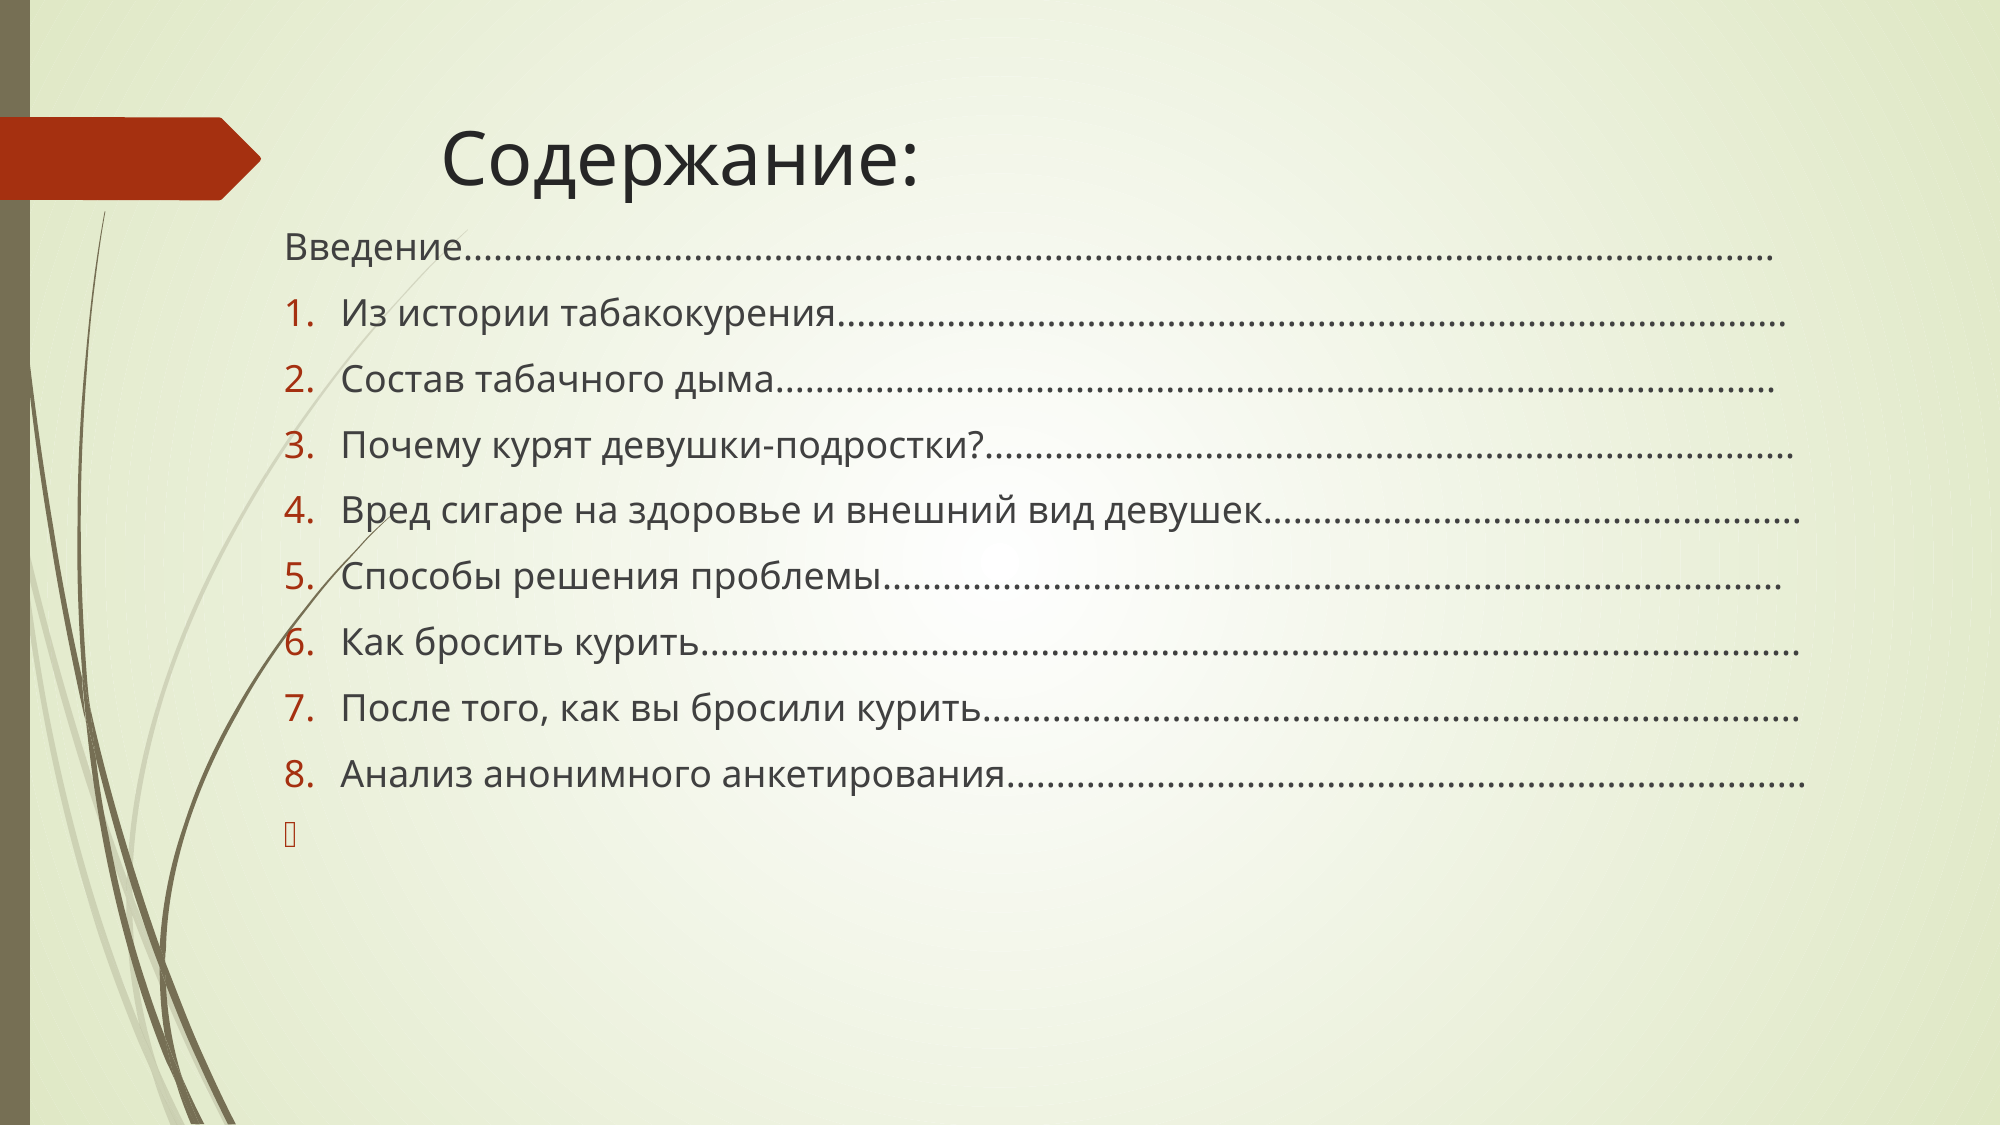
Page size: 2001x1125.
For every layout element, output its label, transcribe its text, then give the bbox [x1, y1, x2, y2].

title Содержание: [425, 102, 1888, 215]
list Введение................................................................................................................................... Из истории табакокурения............................................................................................... Состав табачного дыма.................................................................................................... Почему курят девушки-подростки?................................................................................. Вред сигаре на здоровье и внешний вид девушек...................................................... Способы решения проблемы.......................................................................................... Как бросить курить.............................................................................................................. После того, как вы бросили курить.................................................................................. Анализ анонимного анкетирования................................................................................ [269, 215, 1956, 1125]
